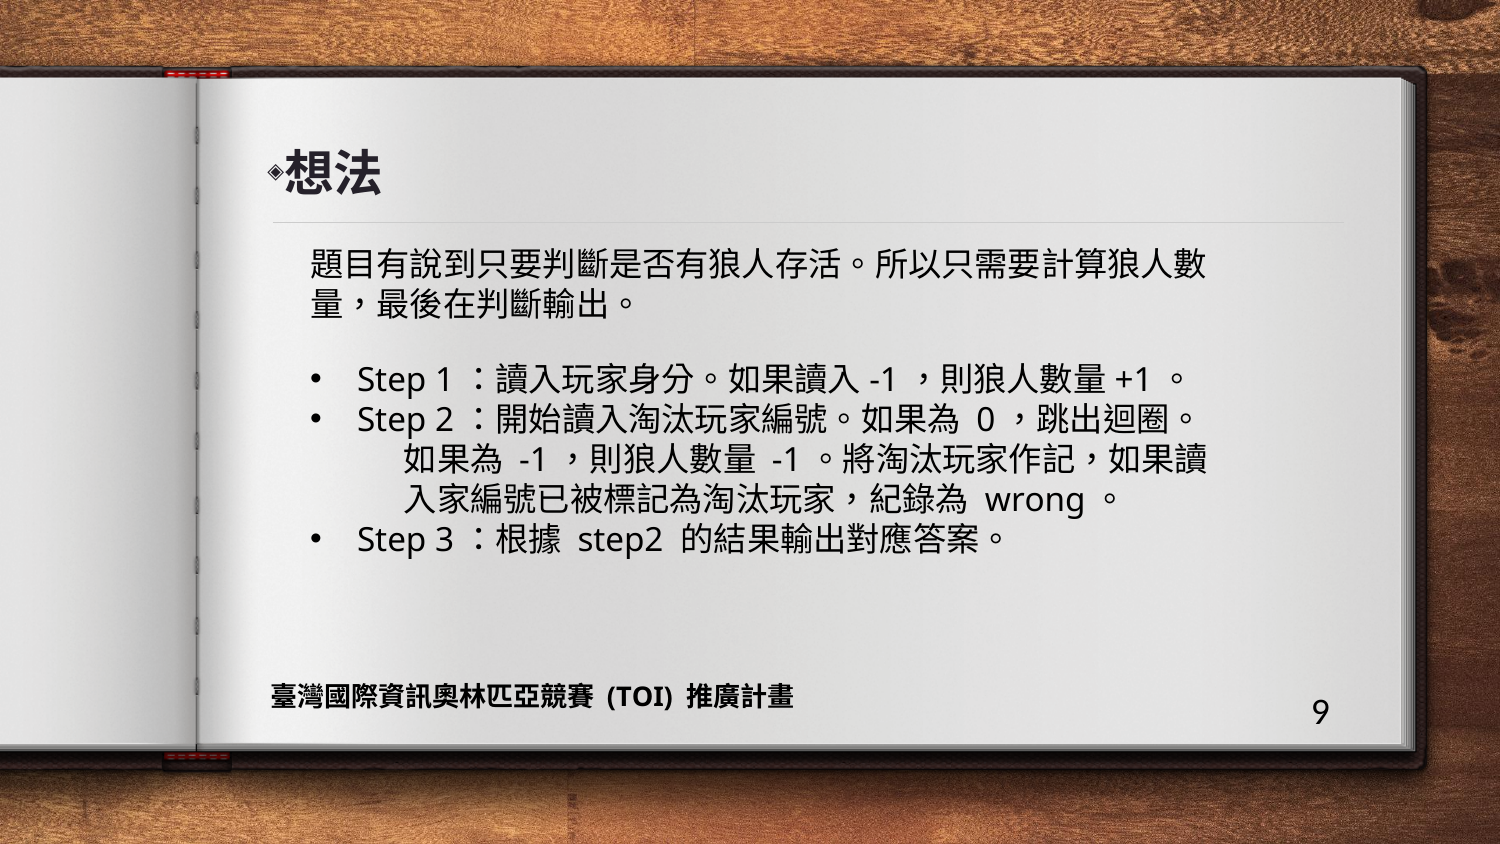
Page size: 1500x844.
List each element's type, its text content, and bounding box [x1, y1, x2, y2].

text_box Step 1：讀入玩家身分。如果讀入-1，則狼人數量+1。 Step 2：開始讀入淘汰玩家編號。如果為 0，跳出迴圈。如果為 -1，則狼人數量 -1。將淘汰玩家作記，如果讀入家編號已被標記為淘汰玩家，紀錄為 wrong。 Step 3：根據 step2 的結果輸出對應答案。 [295, 350, 1236, 569]
list 想法 [252, 126, 1194, 216]
text_box 9 [1295, 672, 1386, 737]
text_box 題目有說到只要判斷是否有狼人存活。所以只需要計算狼人數量，最後在判斷輸出。 [295, 235, 1236, 332]
